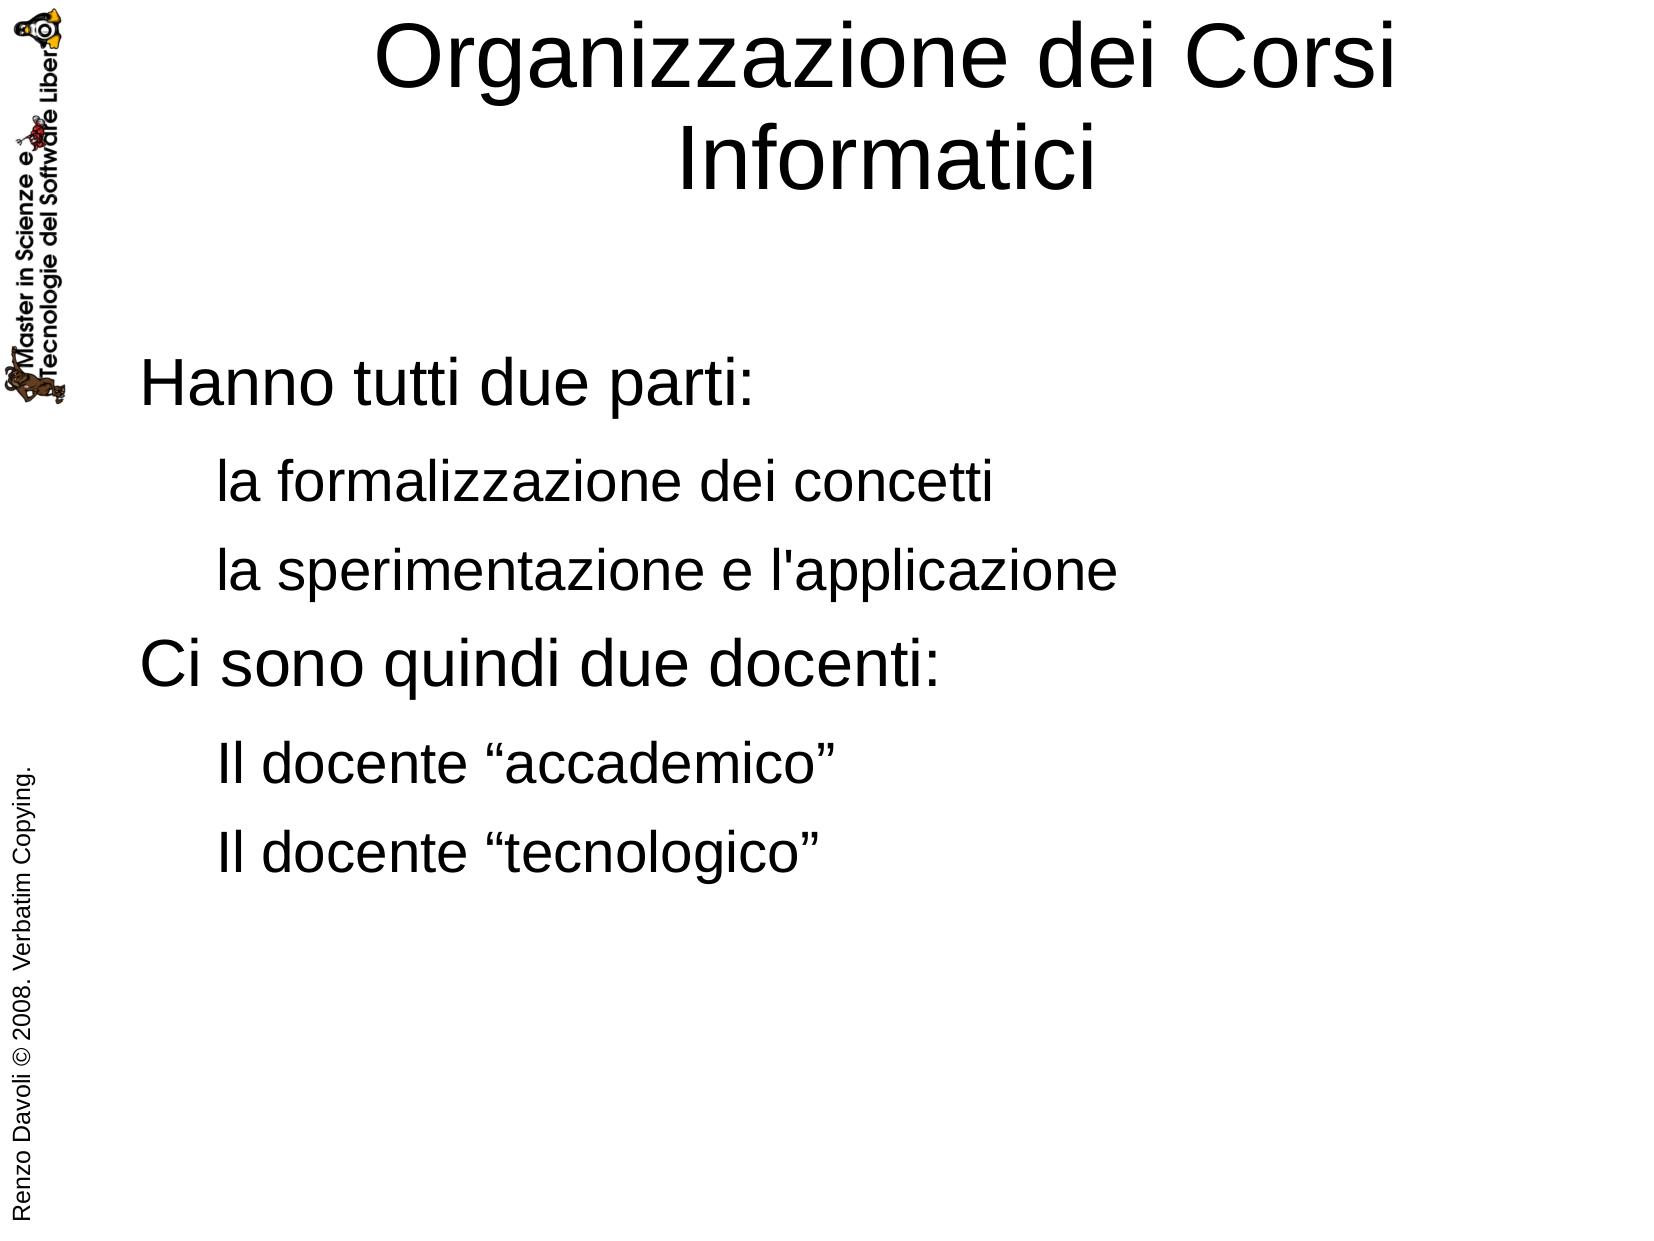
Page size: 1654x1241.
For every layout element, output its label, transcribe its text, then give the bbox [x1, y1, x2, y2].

list Hanno tutti due parti: la formalizzazione dei concetti la sperimentazione e l'applicazione Ci sono quindi due docenti: Il docente “accademico” Il docente “tecnologico” [121, 344, 1534, 1127]
picture [1, 2, 69, 413]
title Organizzazione dei Corsi Informatici [180, 3, 1593, 211]
